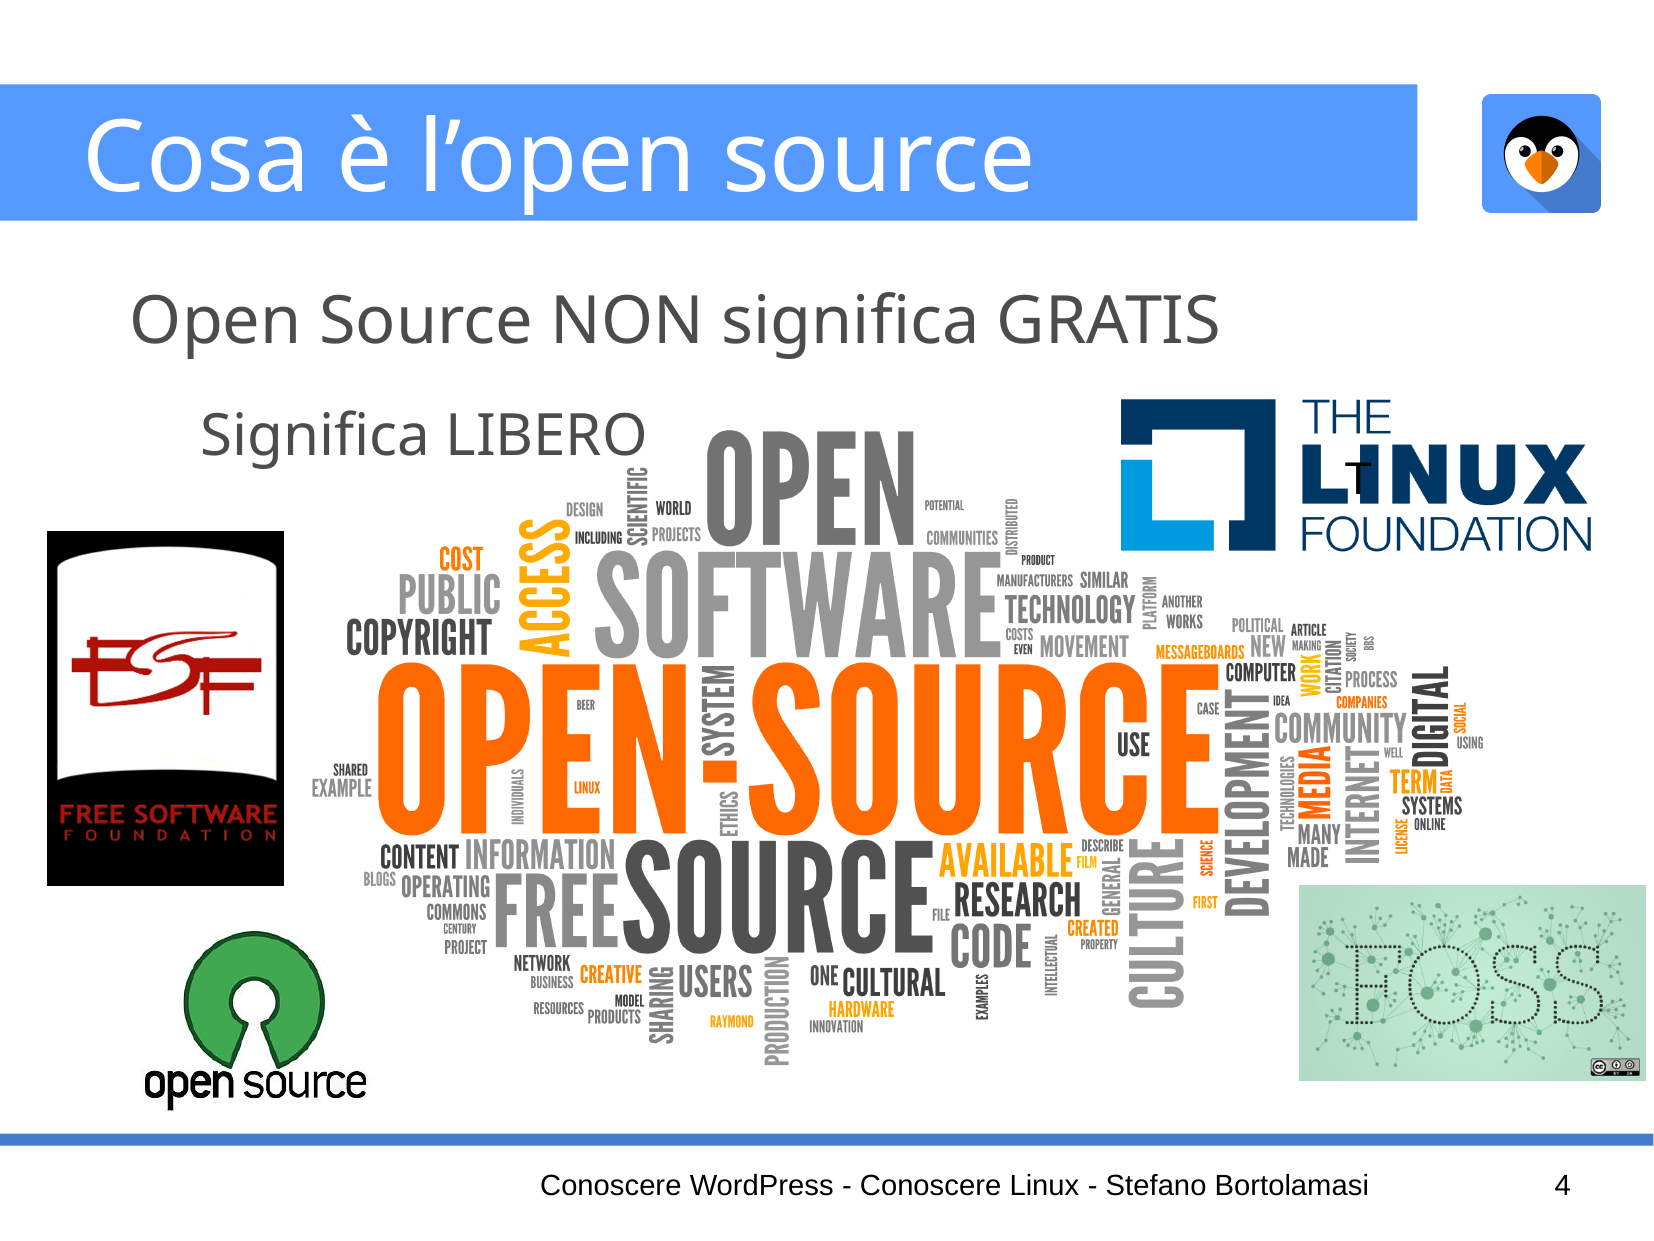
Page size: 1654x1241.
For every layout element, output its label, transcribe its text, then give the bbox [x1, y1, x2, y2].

picture [47, 531, 284, 886]
title Cosa è l’open source [0, 91, 1418, 214]
picture [97, 885, 1646, 1111]
picture [1110, 390, 1607, 567]
list Open Source NON significa GRATIS Significa LIBERO [59, 272, 1515, 992]
picture [1482, 94, 1601, 213]
